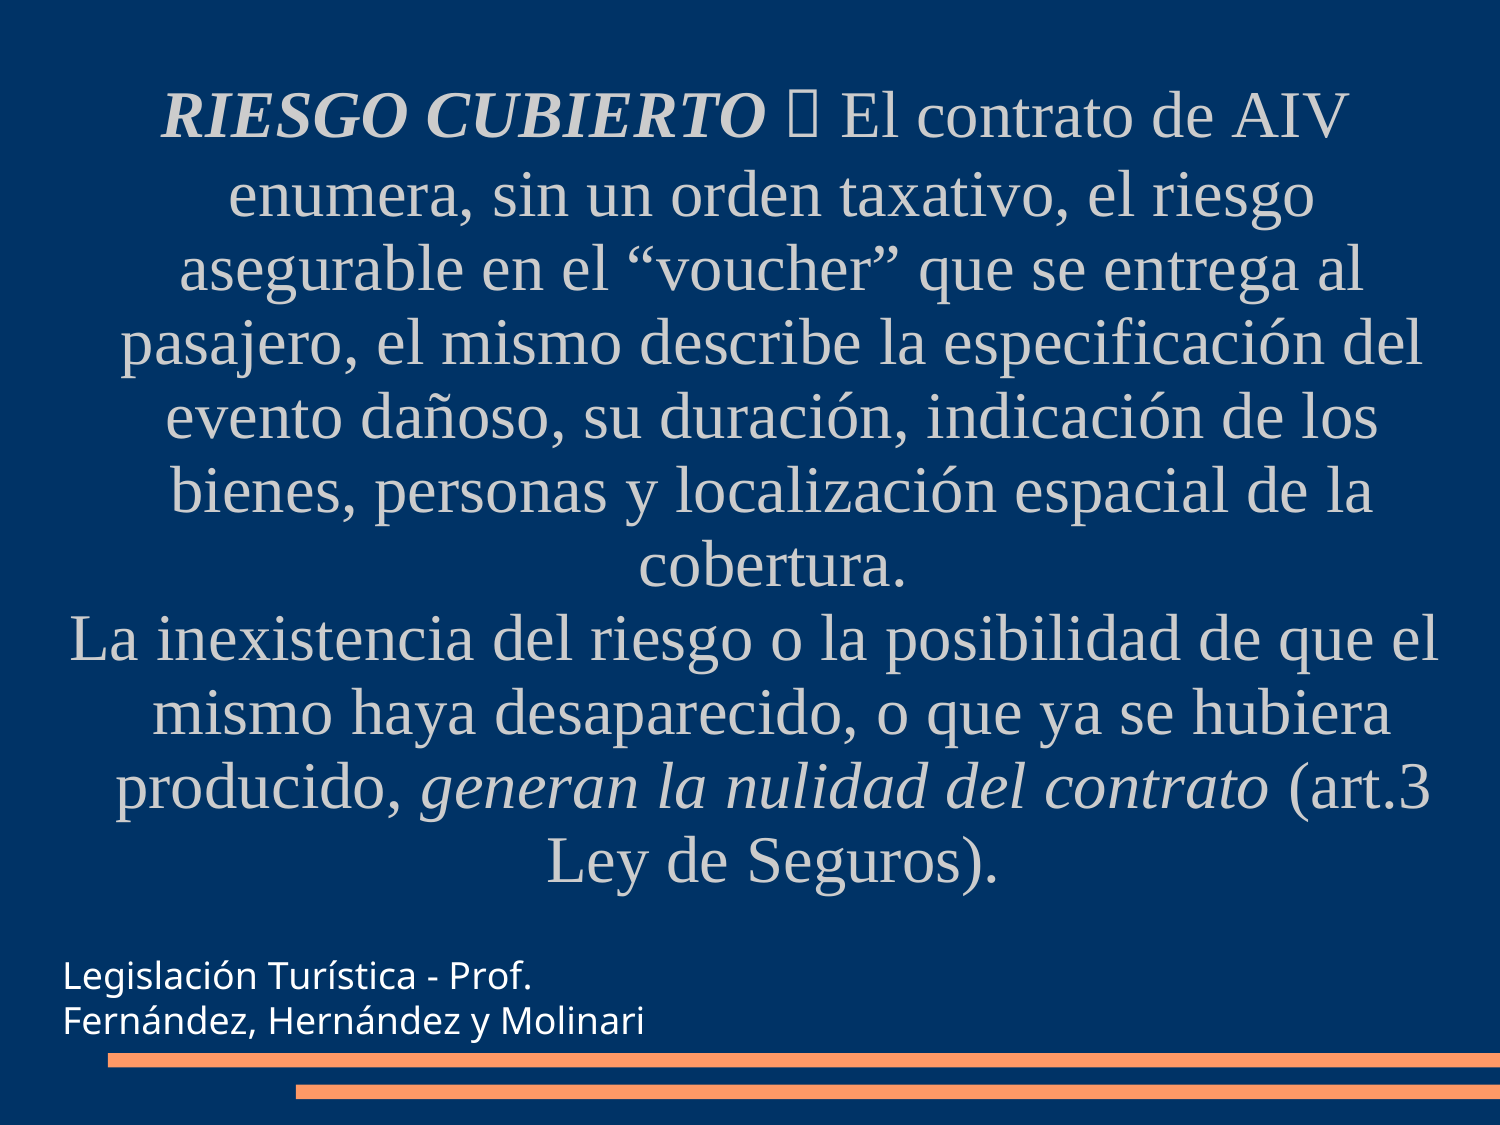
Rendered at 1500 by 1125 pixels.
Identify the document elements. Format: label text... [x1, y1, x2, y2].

subtitle RIESGO CUBIERTO  El contrato de AIV enumera, sin un orden taxativo, el riesgo asegurable en el “voucher” que se entrega al pasajero, el mismo describe la especificación del evento dañoso, su duración, indicación de los bienes, personas y localización espacial de la cobertura. La inexistencia del riesgo o la posibilidad de que el mismo haya desaparecido, o que ya se hubiera producido, generan la nulidad del contrato (art.3 Ley de Seguros). [59, 37, 1453, 926]
footer Legislación Turística - Prof. Fernández, Hernández y Molinari [47, 944, 746, 995]
